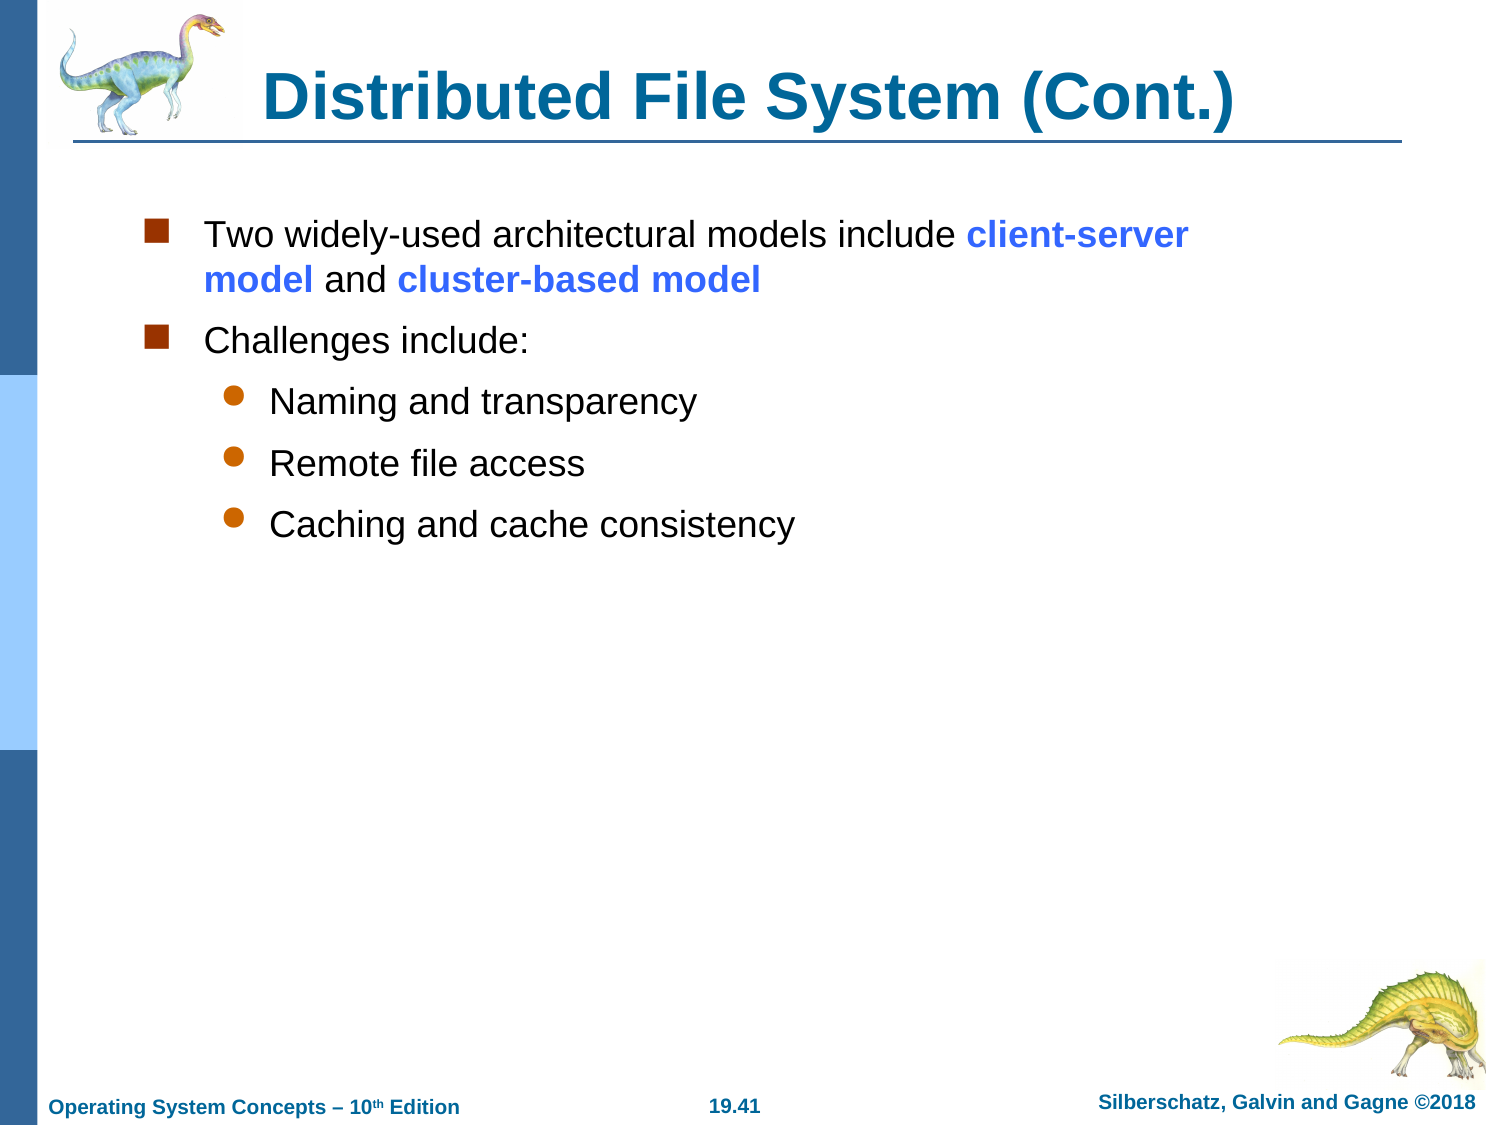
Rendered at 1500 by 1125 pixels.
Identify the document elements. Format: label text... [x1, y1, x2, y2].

title Distributed File System (Cont.) [75, 45, 1426, 141]
list Two widely-used architectural models include client-server model and cluster-based model Challenges include: Naming and transparency Remote file access Caching and cache consistency [132, 202, 1243, 946]
picture [1275, 959, 1486, 1090]
picture [1415, 1094, 1423, 1099]
picture [46, 0, 243, 149]
